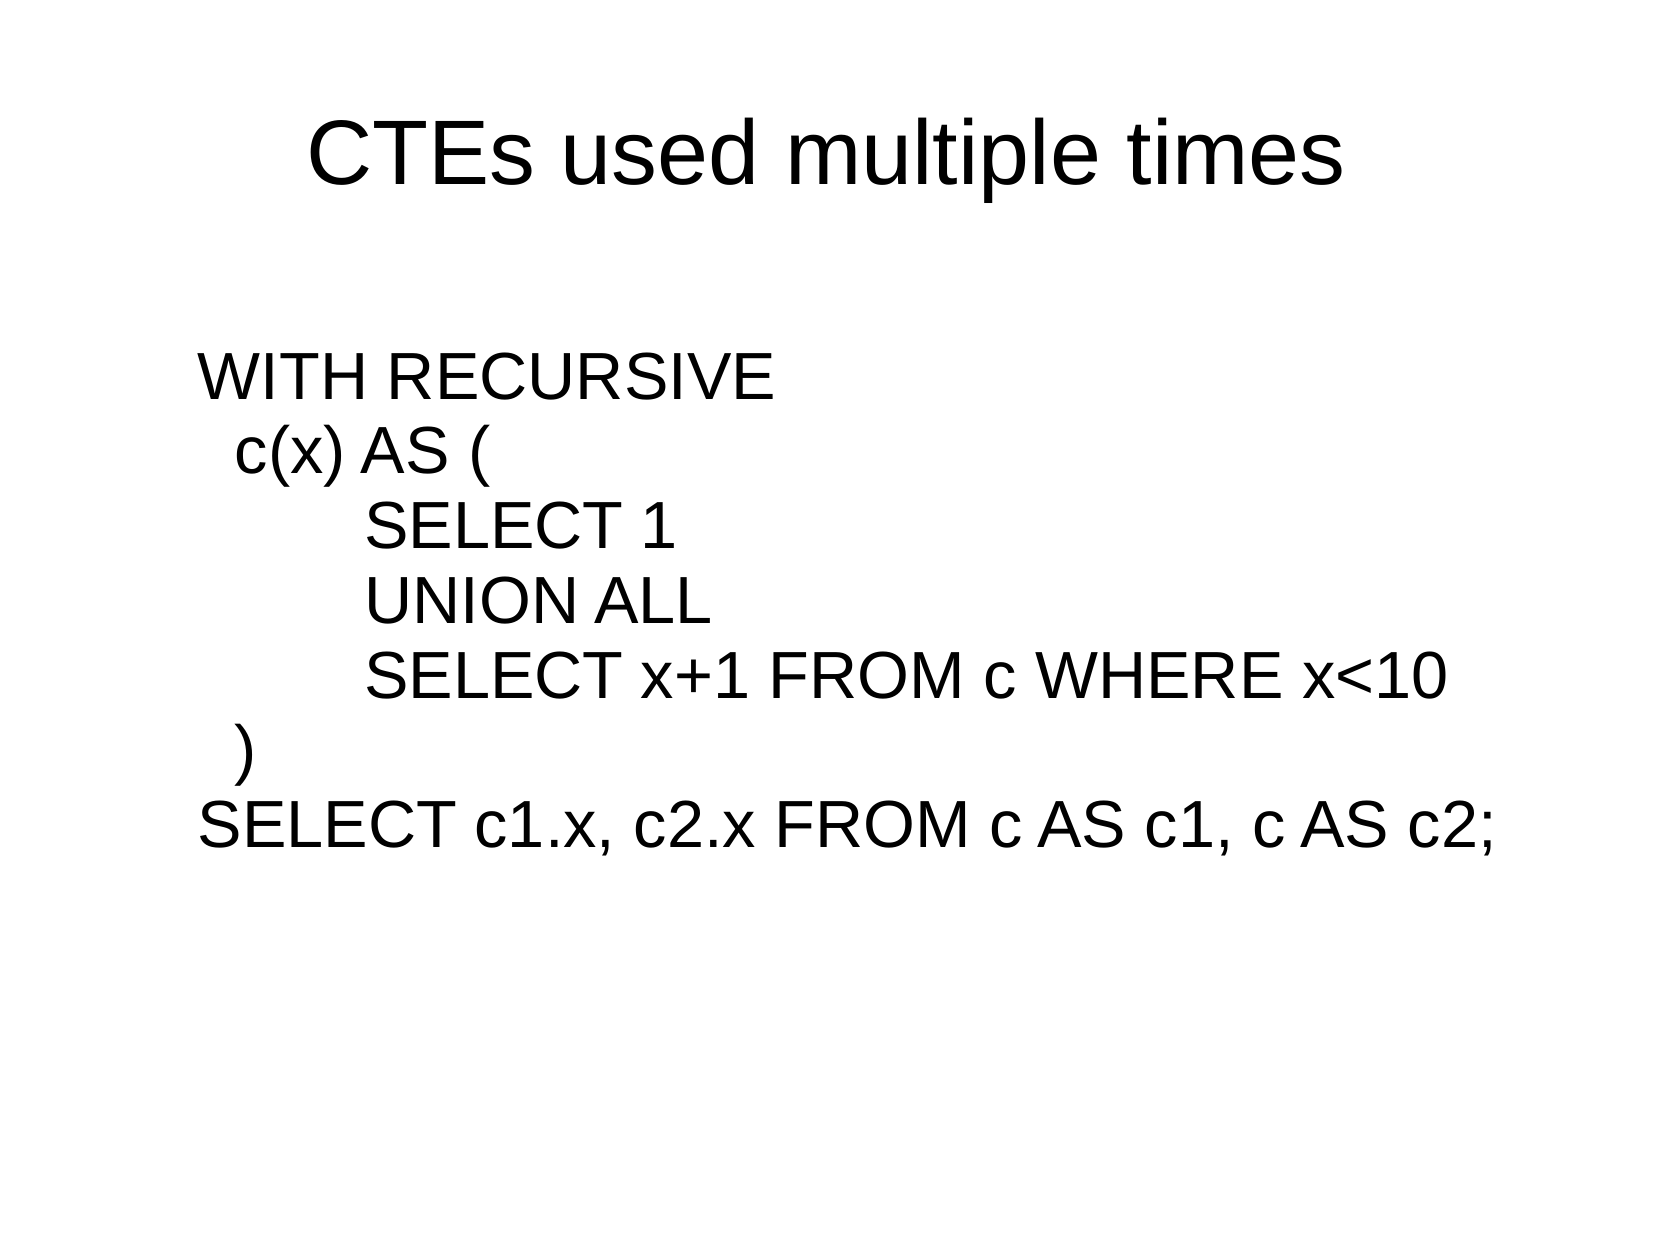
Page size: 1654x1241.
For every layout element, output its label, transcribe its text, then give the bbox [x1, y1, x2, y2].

text_box WITH RECURSIVE c(x) AS ( SELECT 1 UNION ALL SELECT x+1 FROM c WHERE x<10 ) SELECT c1.x, c2.x FROM c AS c1, c AS c2; [183, 331, 1515, 870]
title CTEs used multiple times [82, 49, 1571, 257]
